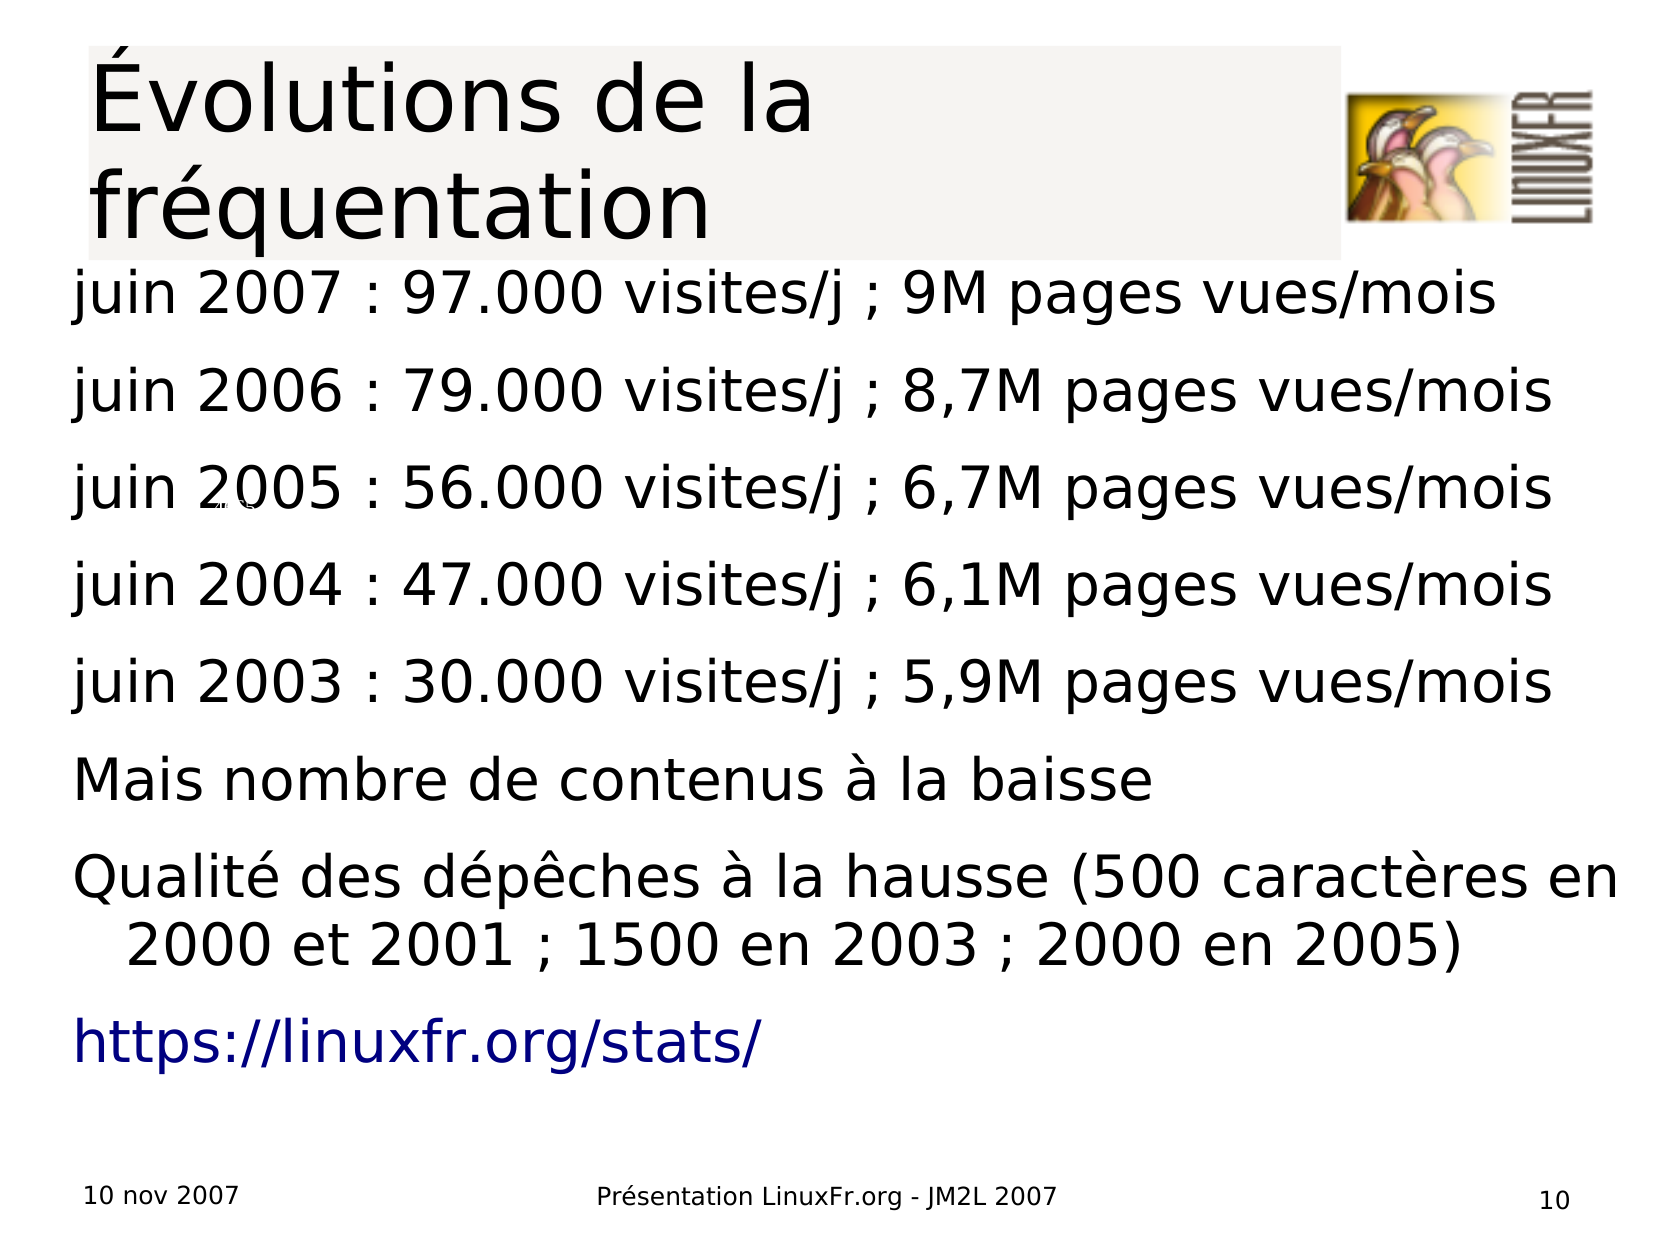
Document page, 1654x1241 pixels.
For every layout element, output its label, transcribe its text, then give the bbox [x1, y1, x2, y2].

text_box 4665 [213, 495, 266, 525]
title Évolutions de la fréquentation [88, 45, 1342, 259]
list juin 2007 : 97.000 visites/j ; 9M pages vues/mois juin 2006 : 79.000 visites/j ; 8,7M pages vues/mois juin 2005 : 56.000 visites/j ; 6,7M pages vues/mois juin 2004 : 47.000 visites/j ; 6,1M pages vues/mois juin 2003 : 30.000 visites/j ; 5,9M pages vues/mois Mais nombre de contenus à la baisse Qualité des dépêches à la hausse (500 caractères en 2000 et 2001 ; 1500 en 2003 ; 2000 en 2005) https://linuxfr.org/stats/ [54, 259, 1628, 1103]
picture [1342, 88, 1601, 229]
